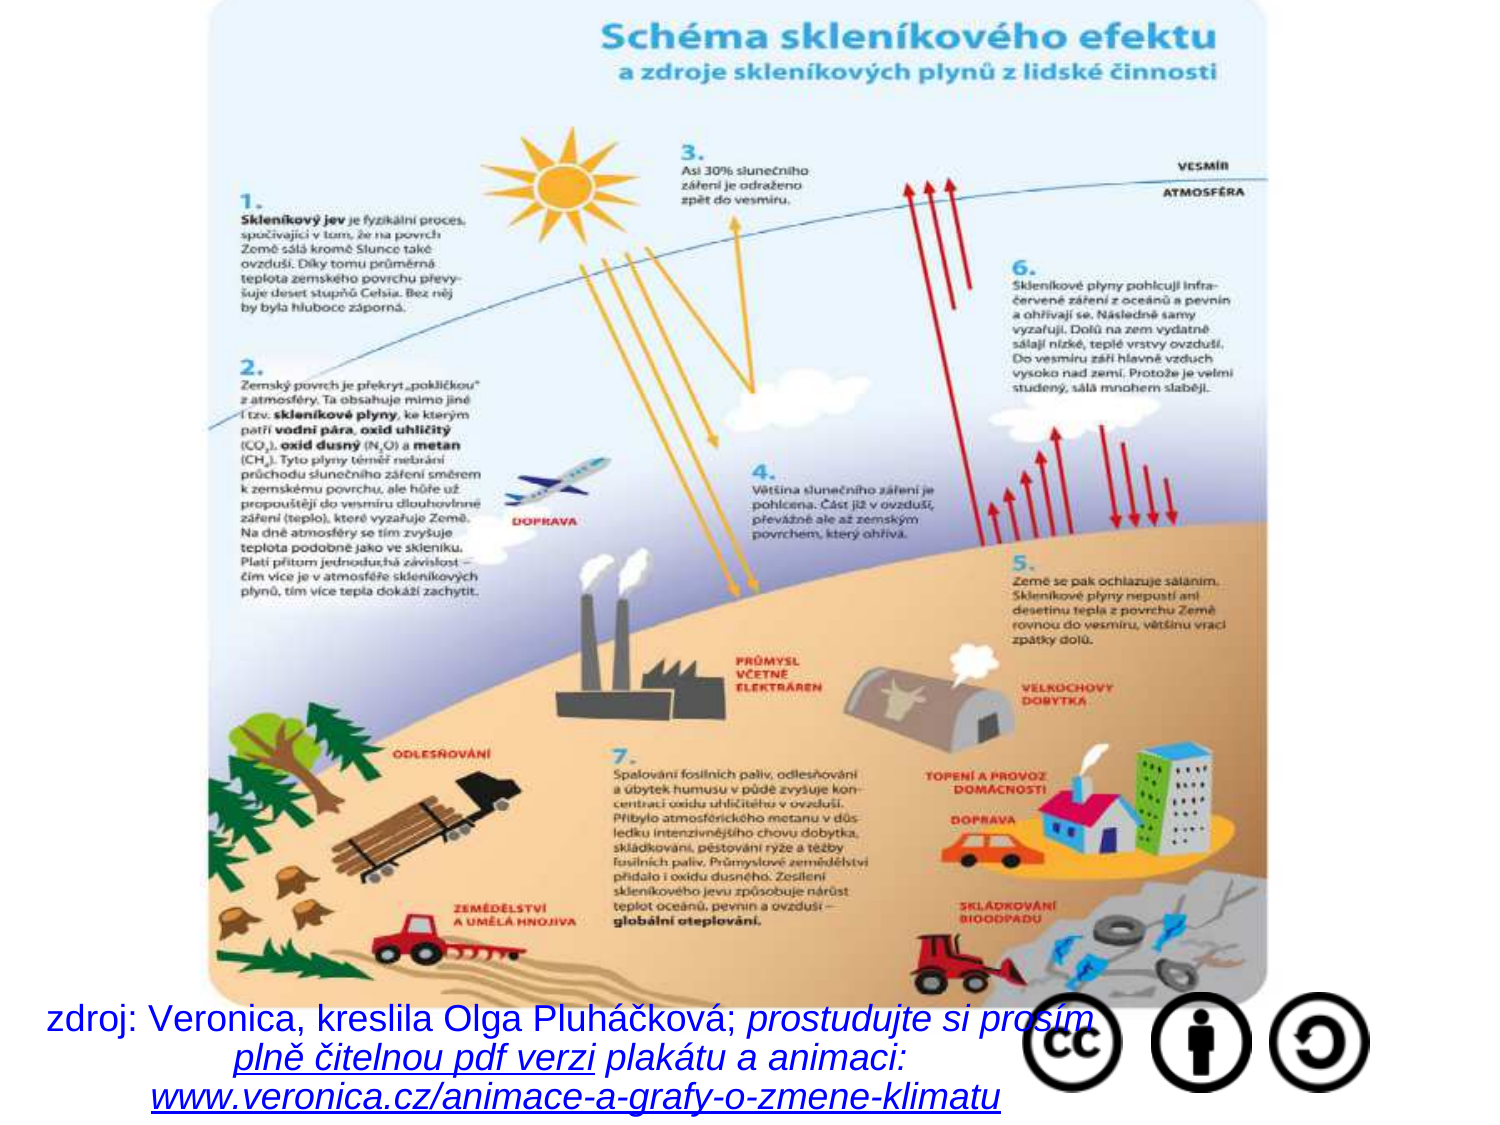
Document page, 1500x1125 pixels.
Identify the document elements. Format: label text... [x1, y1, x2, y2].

picture [147, 0, 1370, 1093]
text_box zdroj: Veronica, kreslila Olga Pluháčková; prostudujte si prosím plně čitelnou pdf verzi plakátu a animaci: www.veronica.cz/animace-a-grafy-o-zmene-klimatu [29, 995, 1123, 1123]
